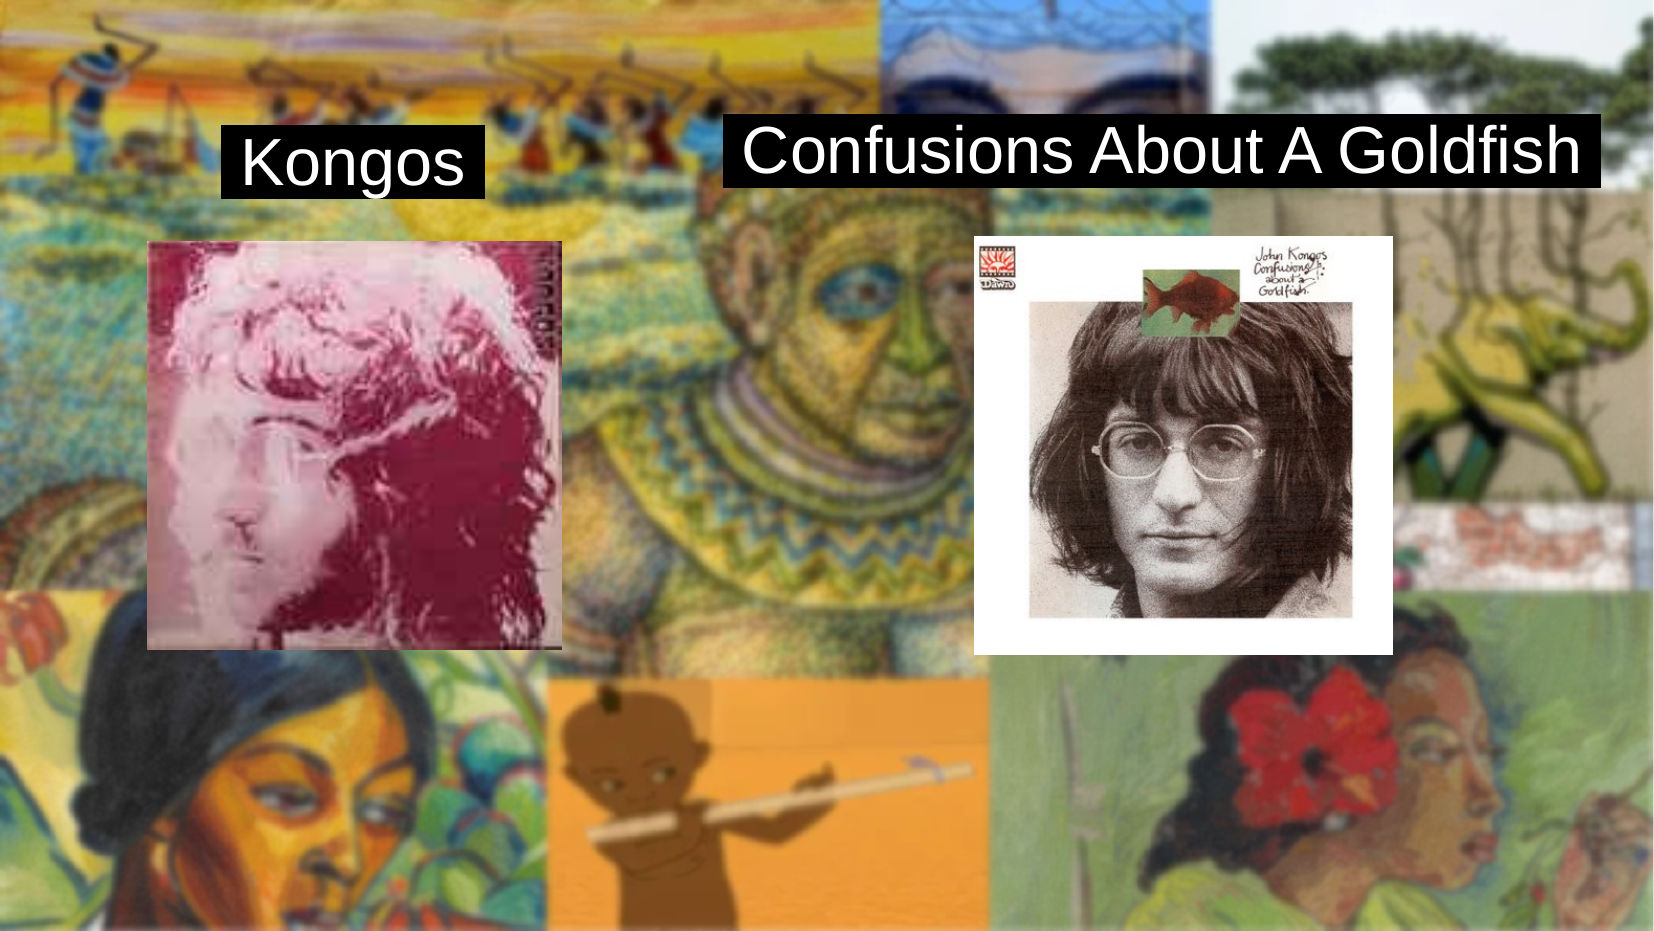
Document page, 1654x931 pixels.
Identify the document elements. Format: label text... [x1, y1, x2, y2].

text_box Confusions About A Goldfish [708, 106, 1654, 296]
picture [0, 0, 1654, 931]
text_box Kongos [206, 117, 502, 207]
